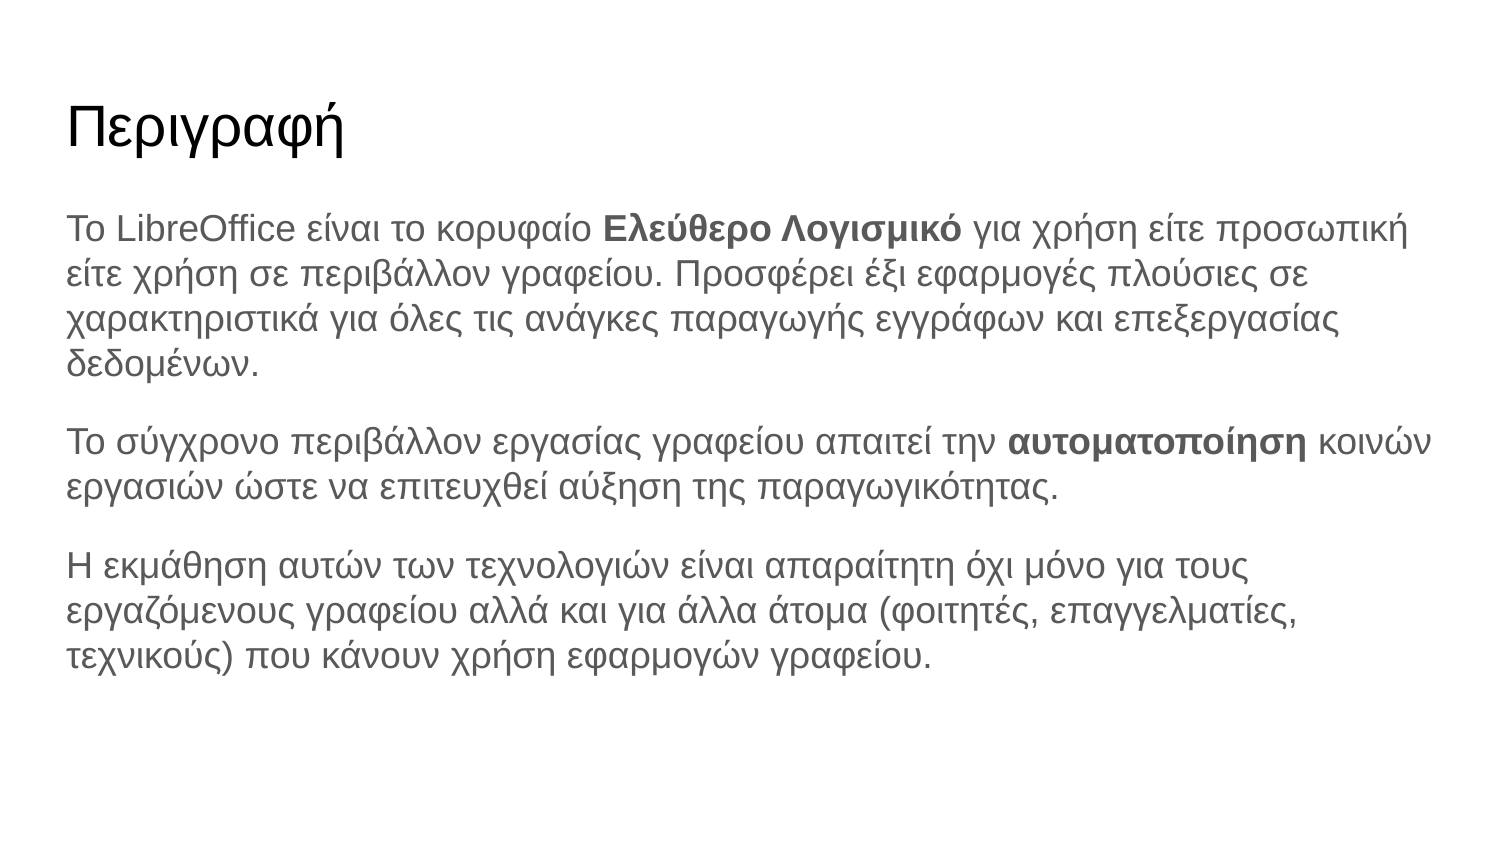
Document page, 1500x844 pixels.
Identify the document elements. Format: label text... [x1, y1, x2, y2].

list Το LibreOffice είναι το κορυφαίο Ελεύθερο Λογισμικό για χρήση είτε προσωπική είτε χρήση σε περιβάλλον γραφείου. Προσφέρει έξι εφαρμογές πλούσιες σε χαρακτηριστικά για όλες τις ανάγκες παραγωγής εγγράφων και επεξεργασίας δεδομένων. Το σύγχρονο περιβάλλον εργασίας γραφείου απαιτεί την αυτοματοποίηση κοινών εργασιών ώστε να επιτευχθεί αύξηση της παραγωγικότητας. Η εκμάθηση αυτών των τεχνολογιών είναι απαραίτητη όχι μόνο για τους εργαζόμενους γραφείου αλλά και για άλλα άτομα (φοιτητές, επαγγελματίες, τεχνικούς) που κάνουν χρήση εφαρμογών γραφείου. [51, 189, 1449, 750]
title Περιγραφή [51, 72, 1449, 167]
